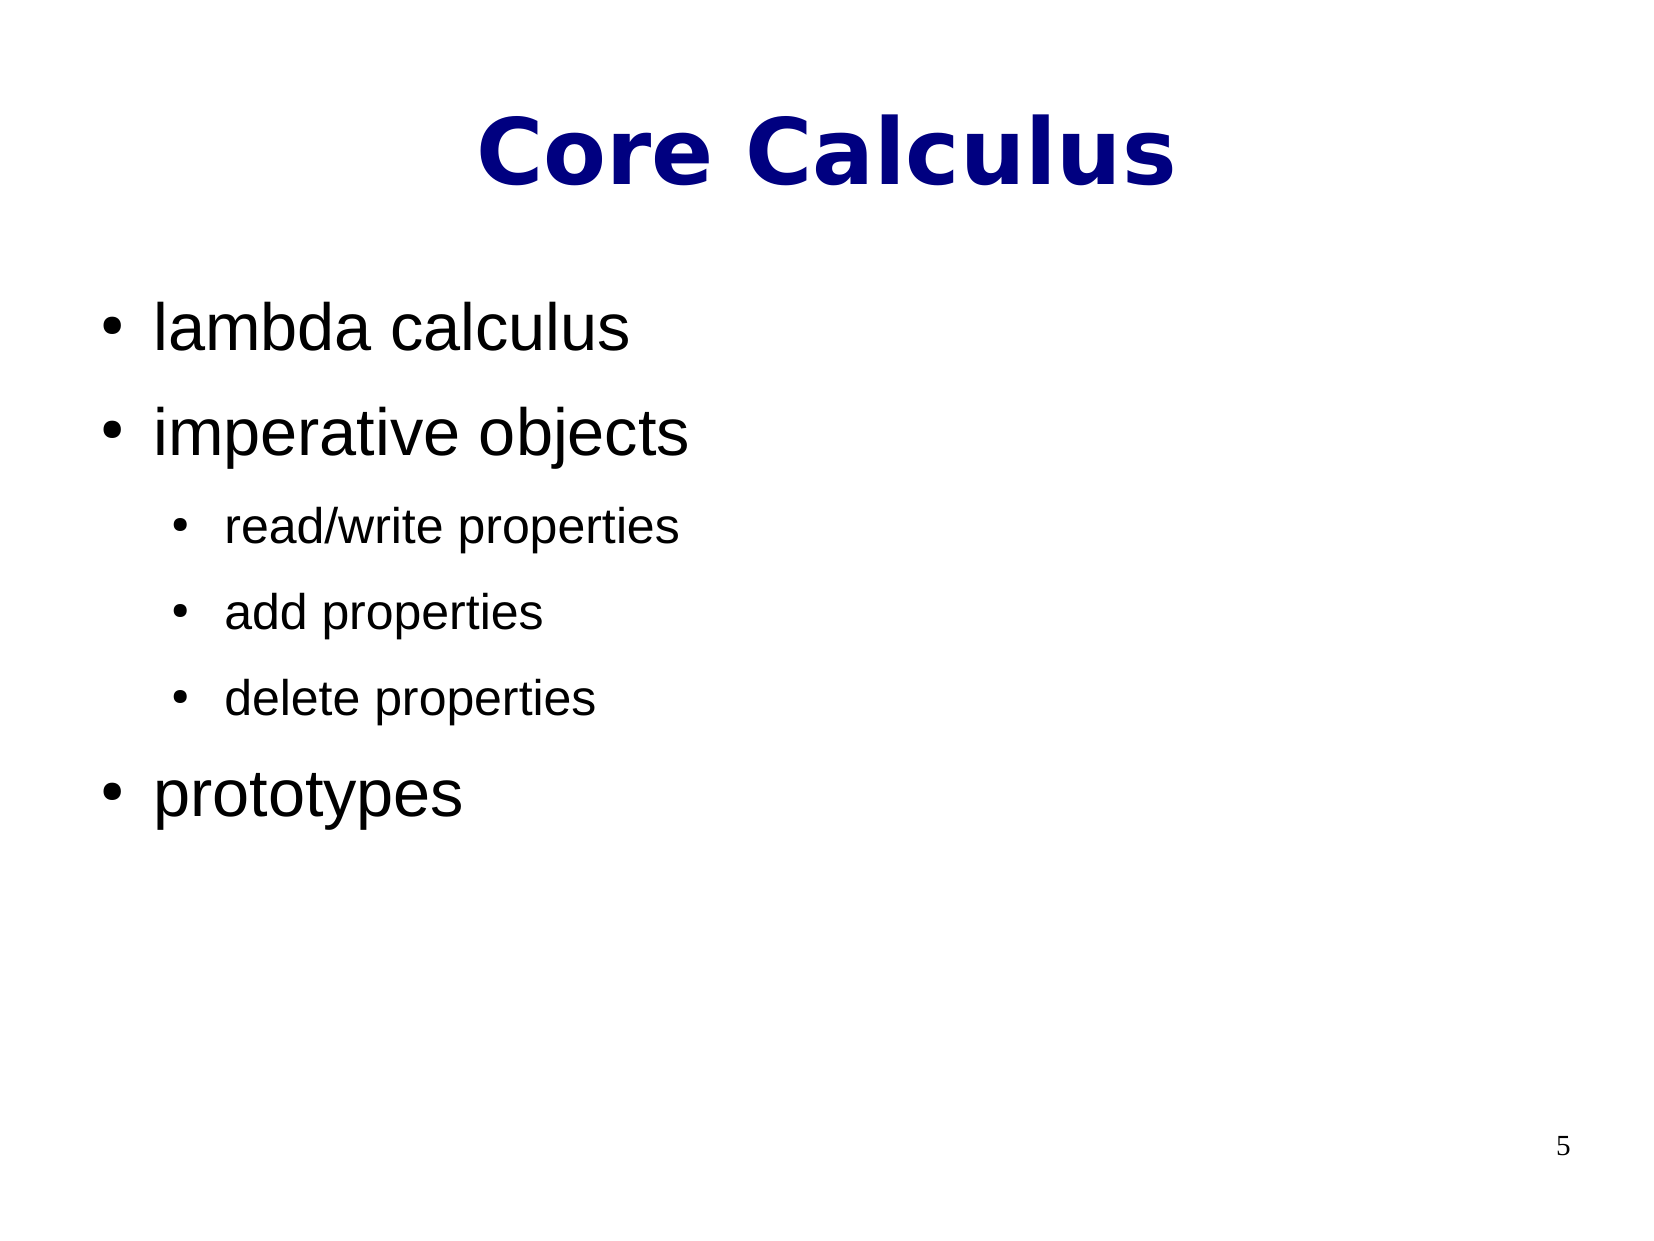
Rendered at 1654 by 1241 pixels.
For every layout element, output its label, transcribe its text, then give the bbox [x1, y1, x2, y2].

list lambda calculus imperative objects read/write properties add properties delete properties prototypes [82, 290, 1571, 1051]
title Core Calculus [82, 56, 1571, 250]
